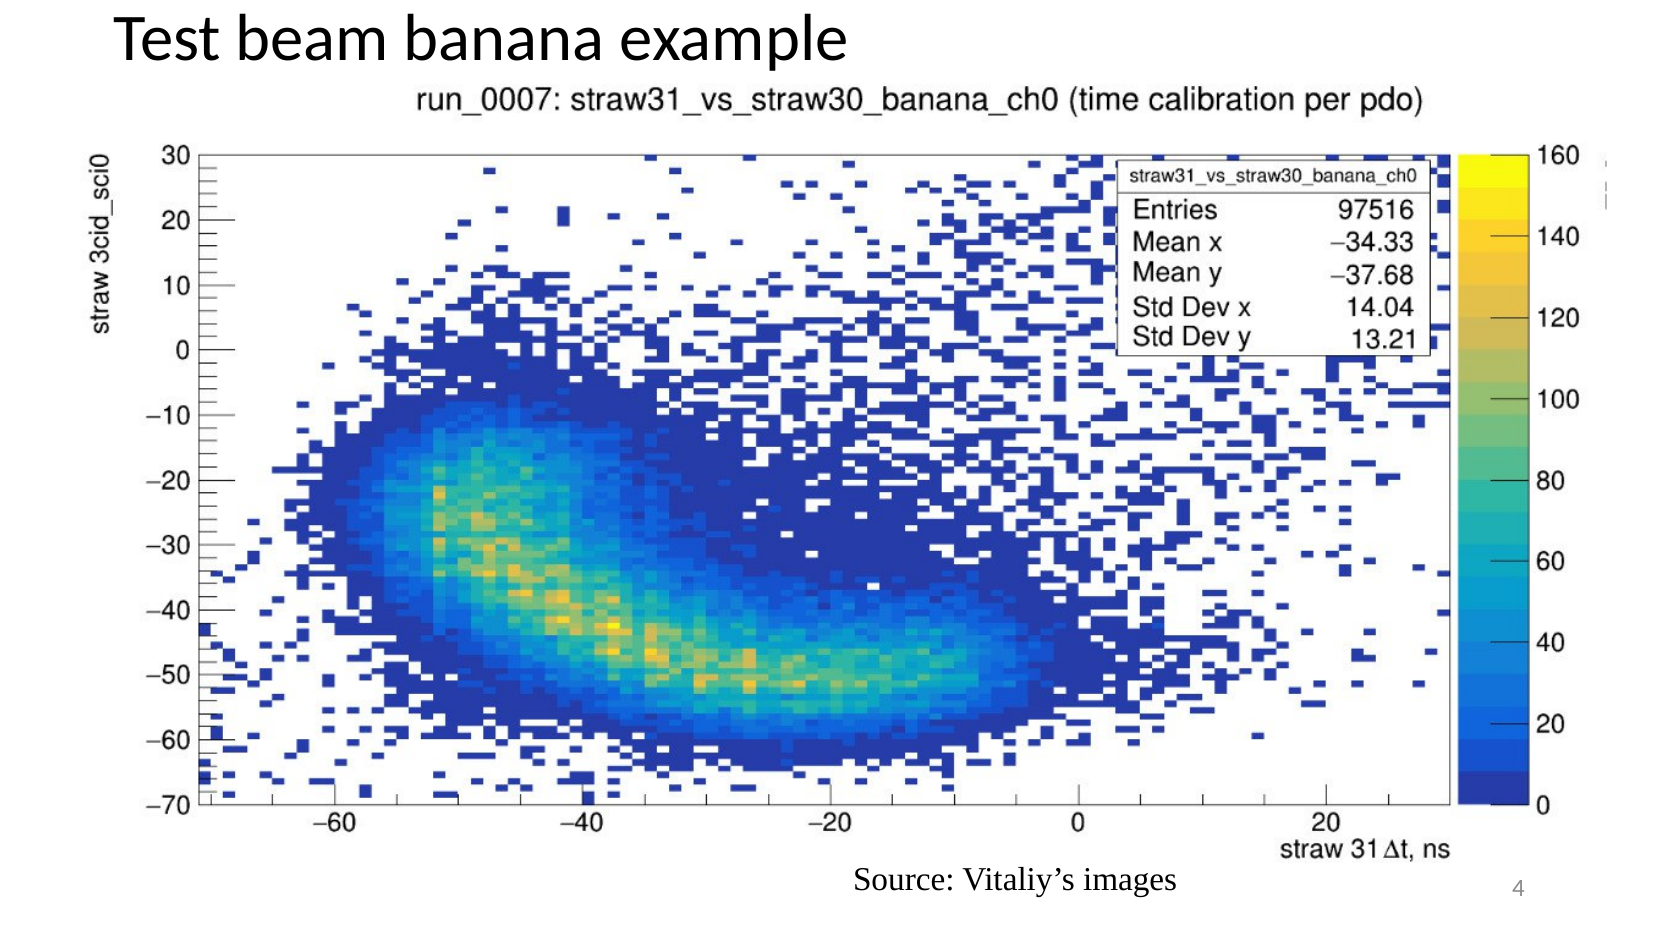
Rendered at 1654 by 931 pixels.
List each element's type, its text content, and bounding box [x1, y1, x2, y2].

picture [42, 74, 1607, 863]
title Source: Vitaliy’s images [720, 850, 1193, 910]
title Test beam banana example [113, 0, 1540, 88]
